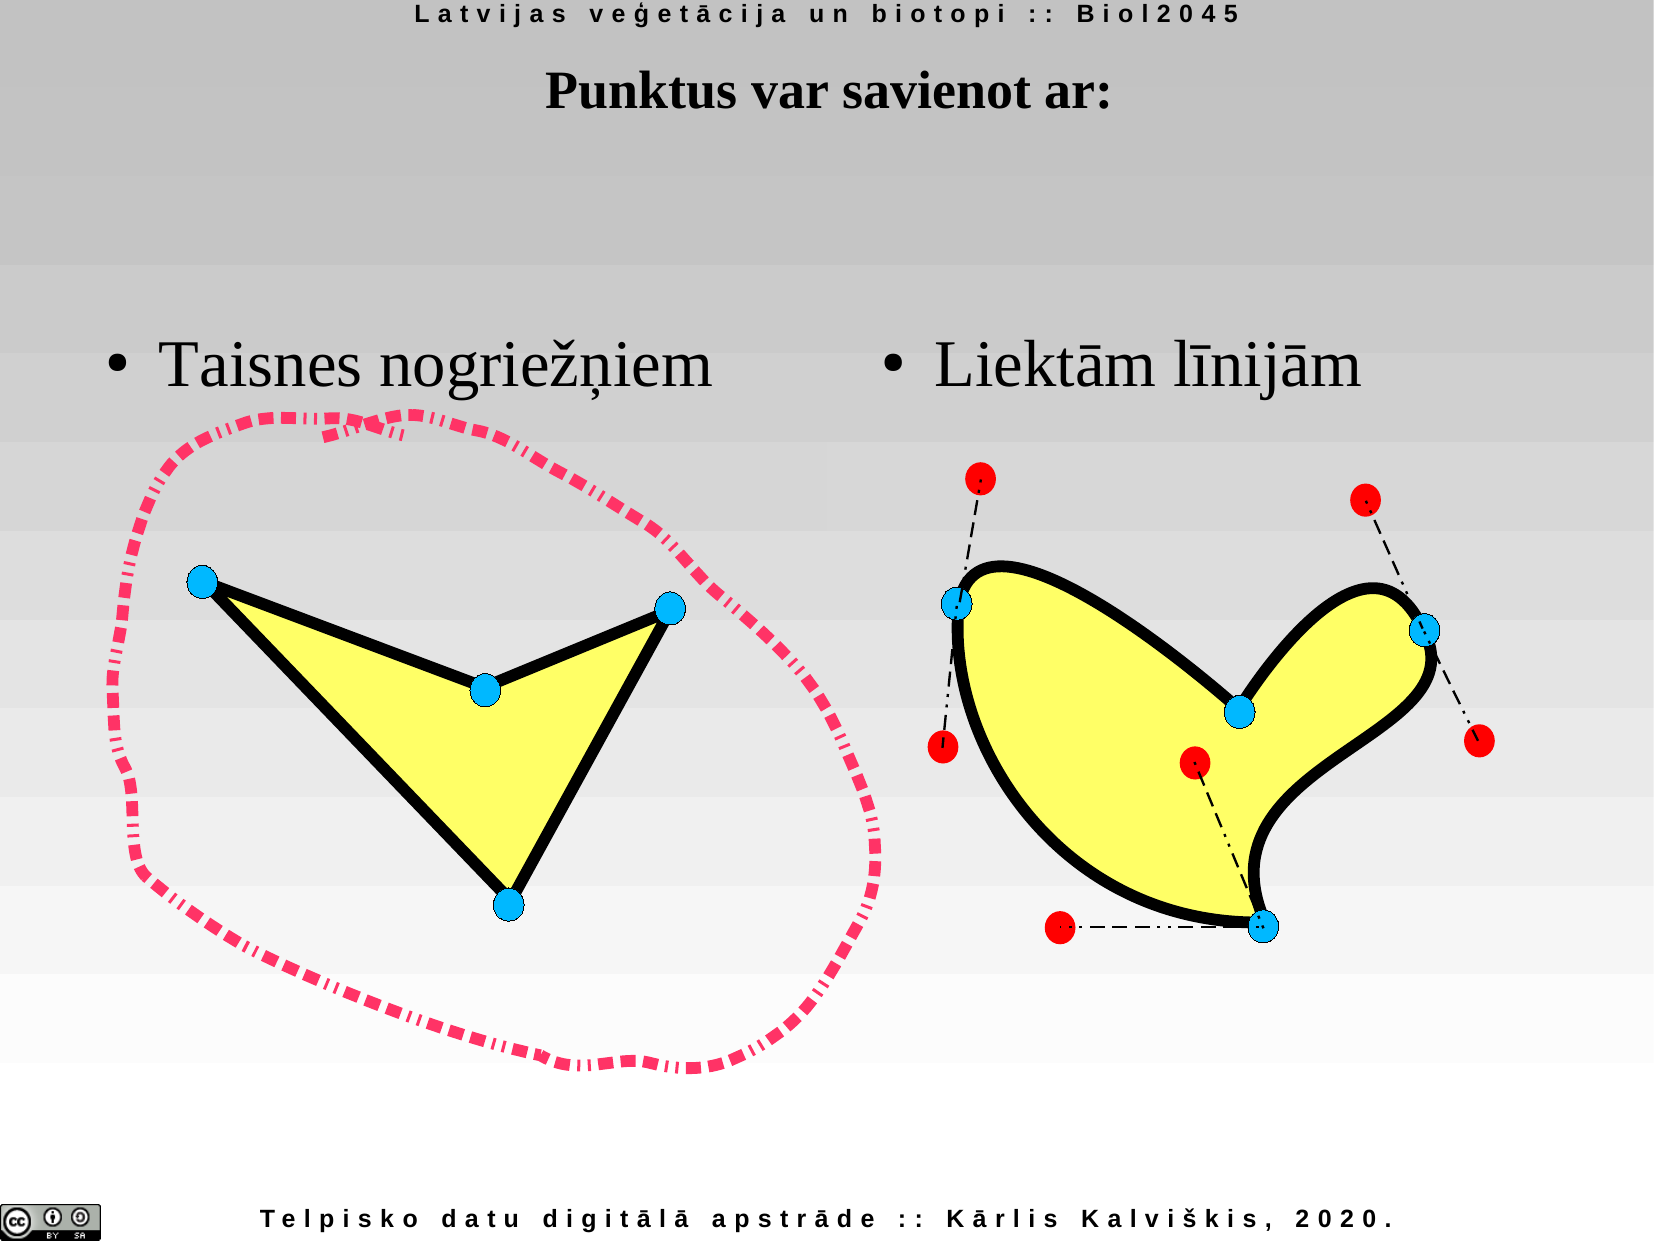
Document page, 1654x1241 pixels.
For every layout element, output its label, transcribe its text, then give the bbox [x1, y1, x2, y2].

list Taisnes nogriežņiem [87, 327, 827, 1172]
text_box [941, 566, 1440, 943]
text_box [1464, 724, 1495, 758]
picture [0, 0, 1654, 1241]
text_box [186, 565, 686, 922]
text_box [1350, 483, 1381, 517]
text_box [927, 730, 959, 764]
list Liektām līnijām [863, 327, 1603, 1172]
text_box [965, 462, 996, 496]
text_box [1044, 911, 1076, 945]
title Punktus var savienot ar: [34, 61, 1626, 296]
